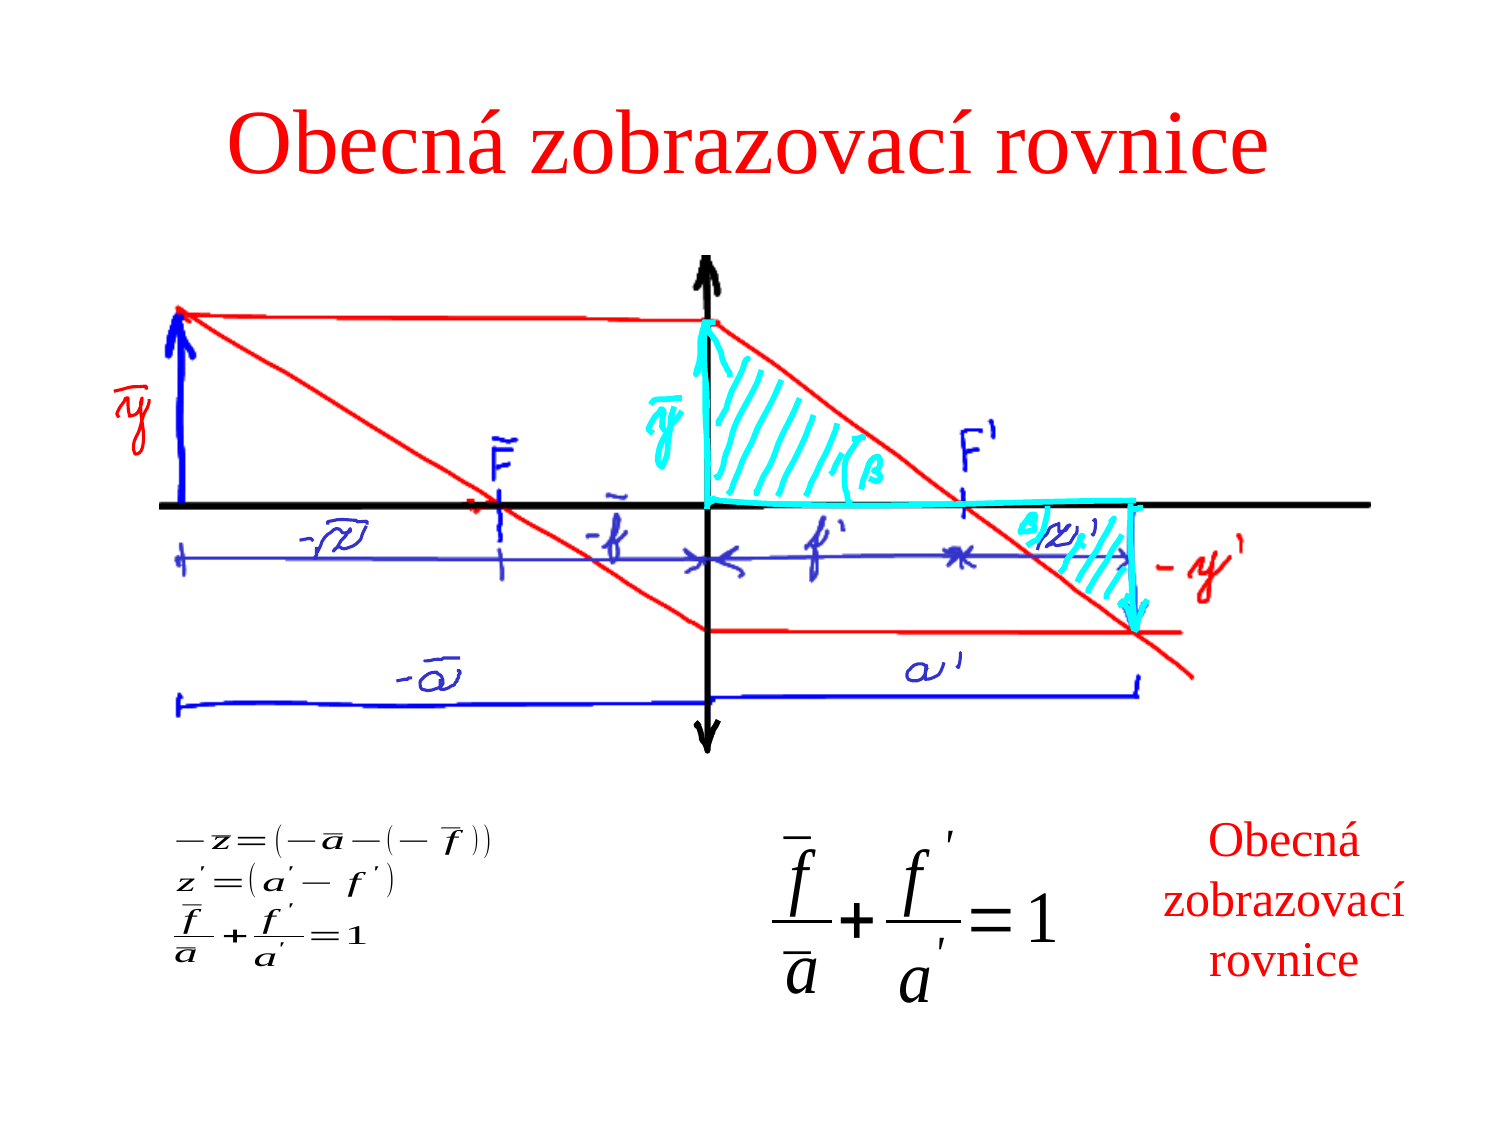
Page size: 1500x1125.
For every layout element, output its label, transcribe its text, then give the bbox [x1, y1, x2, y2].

picture [159, 255, 1371, 876]
text_box Obecná zobrazovací rovnice [1069, 798, 1500, 995]
title Obecná zobrazovací rovnice [112, 42, 1388, 231]
chart [750, 822, 1085, 1027]
chart [159, 822, 526, 976]
